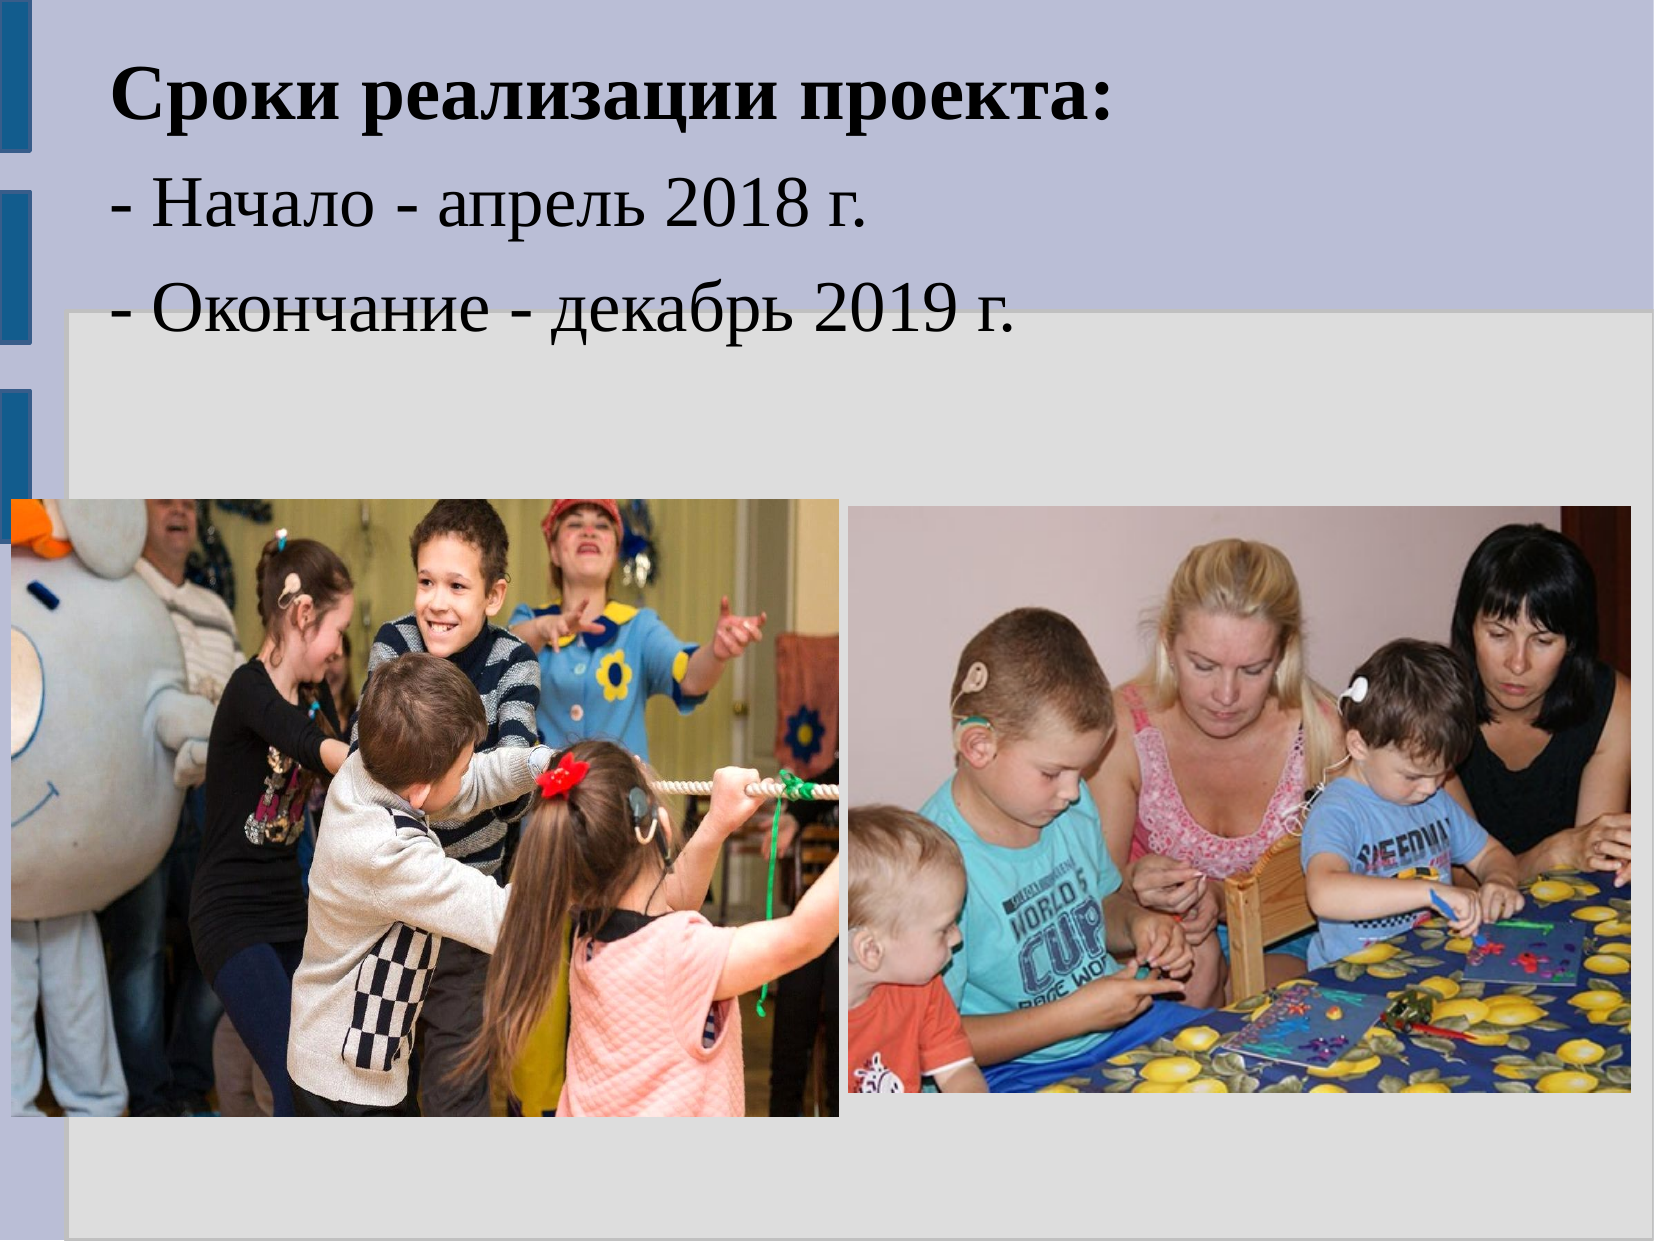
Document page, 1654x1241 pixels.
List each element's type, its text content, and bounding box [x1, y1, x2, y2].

text_box Сроки реализации проекта: - Начало - апрель 2018 г. - Окончание - декабрь 2019 г. [94, 41, 1518, 443]
picture [848, 506, 1631, 1093]
picture [11, 499, 839, 1117]
